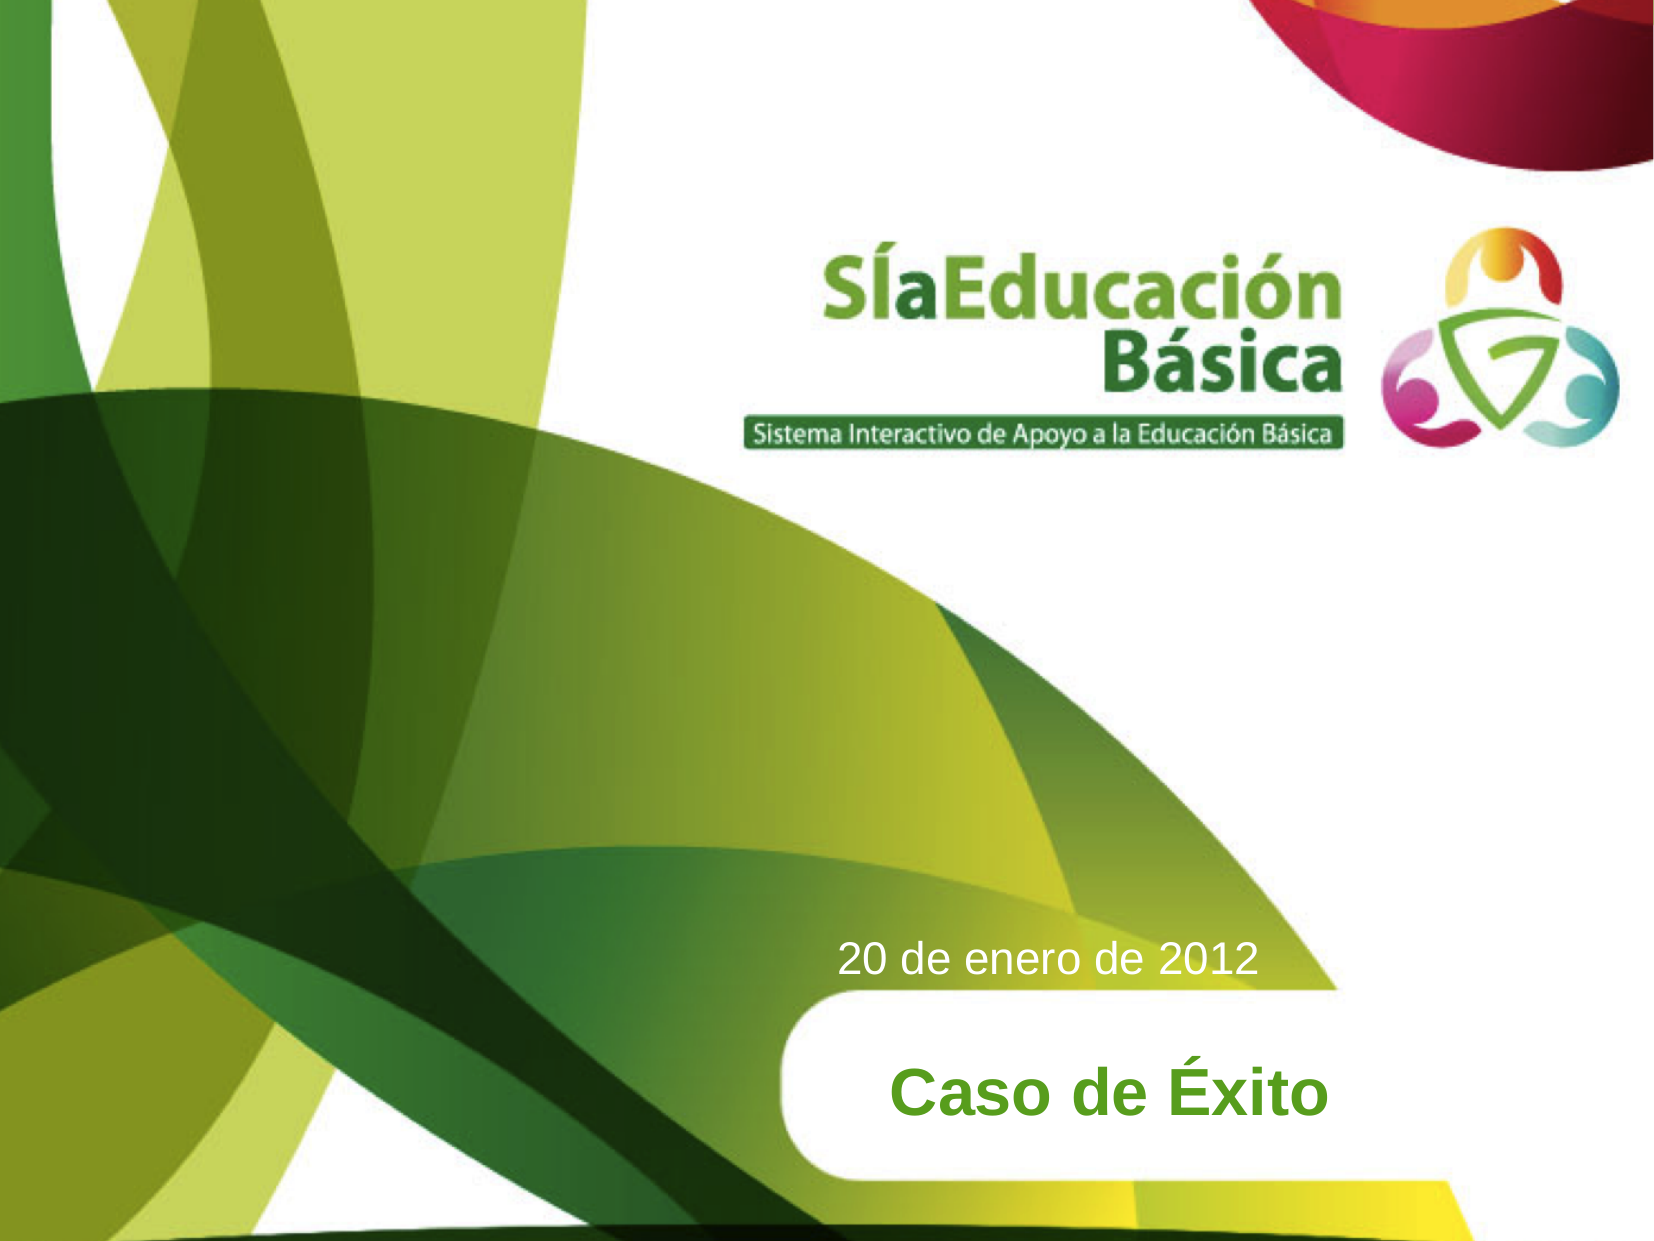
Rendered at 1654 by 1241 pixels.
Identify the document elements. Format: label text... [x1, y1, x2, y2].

title Caso de Éxito [889, 1038, 1654, 1148]
title 20 de enero de 2012 [837, 903, 1631, 1013]
picture [0, 0, 1654, 1241]
